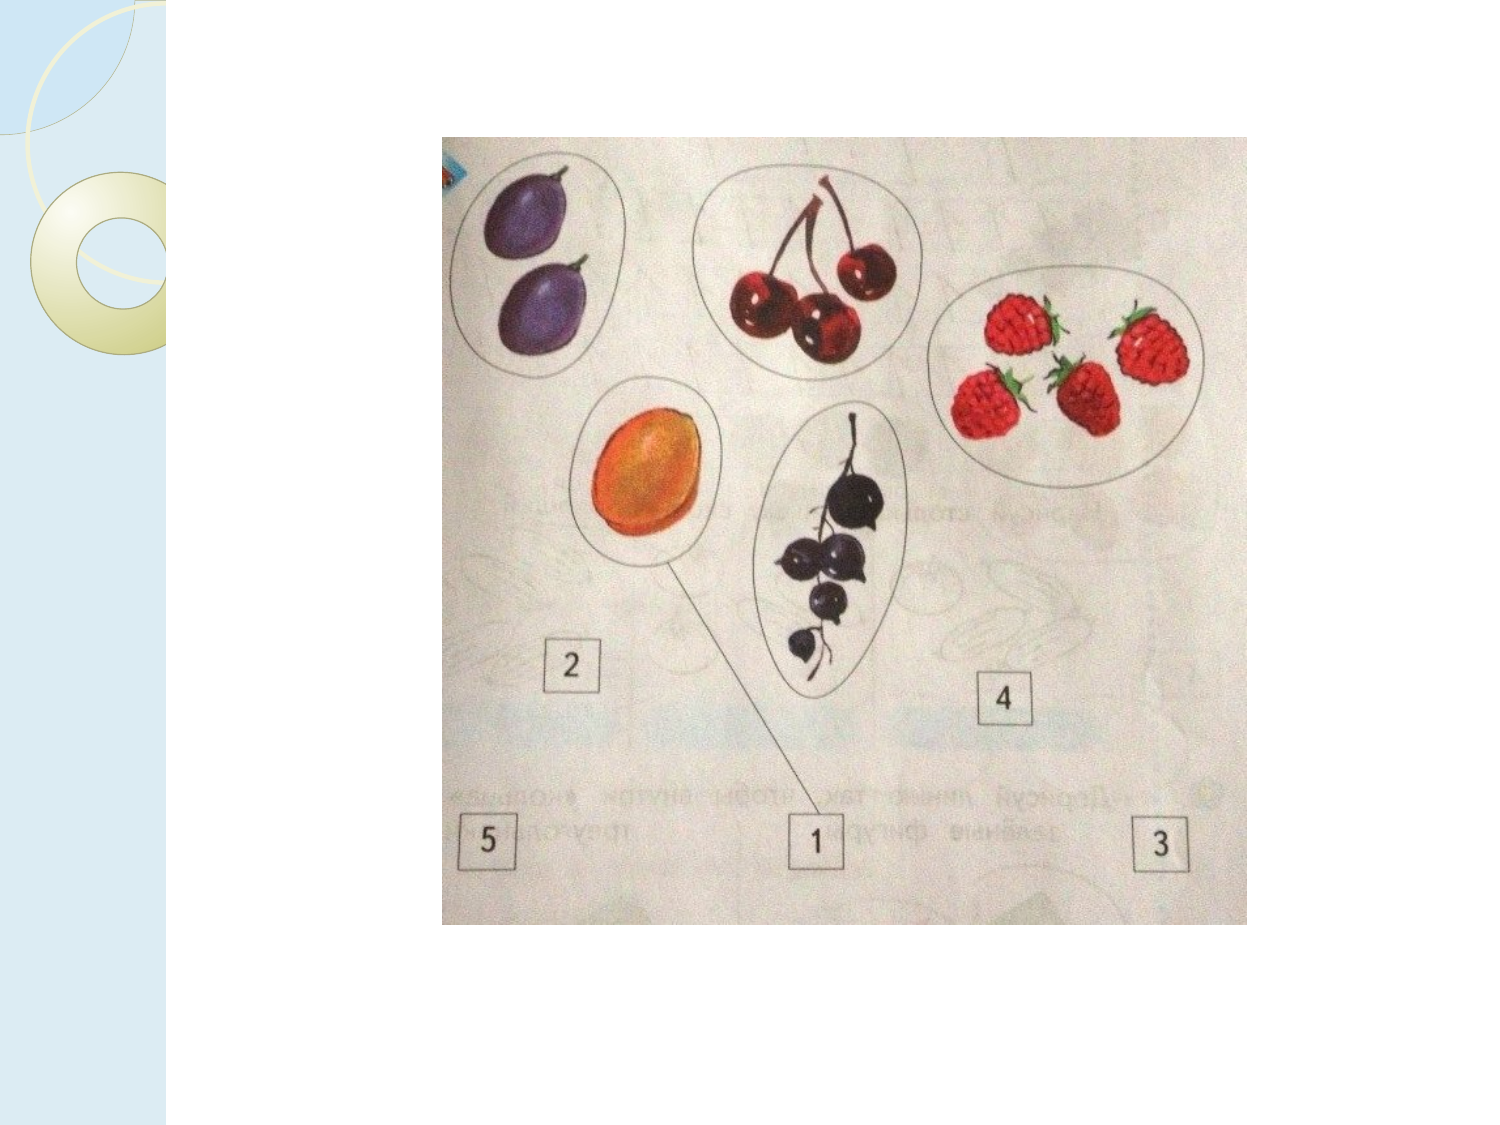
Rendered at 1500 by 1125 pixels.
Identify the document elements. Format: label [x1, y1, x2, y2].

picture [442, 137, 1247, 925]
